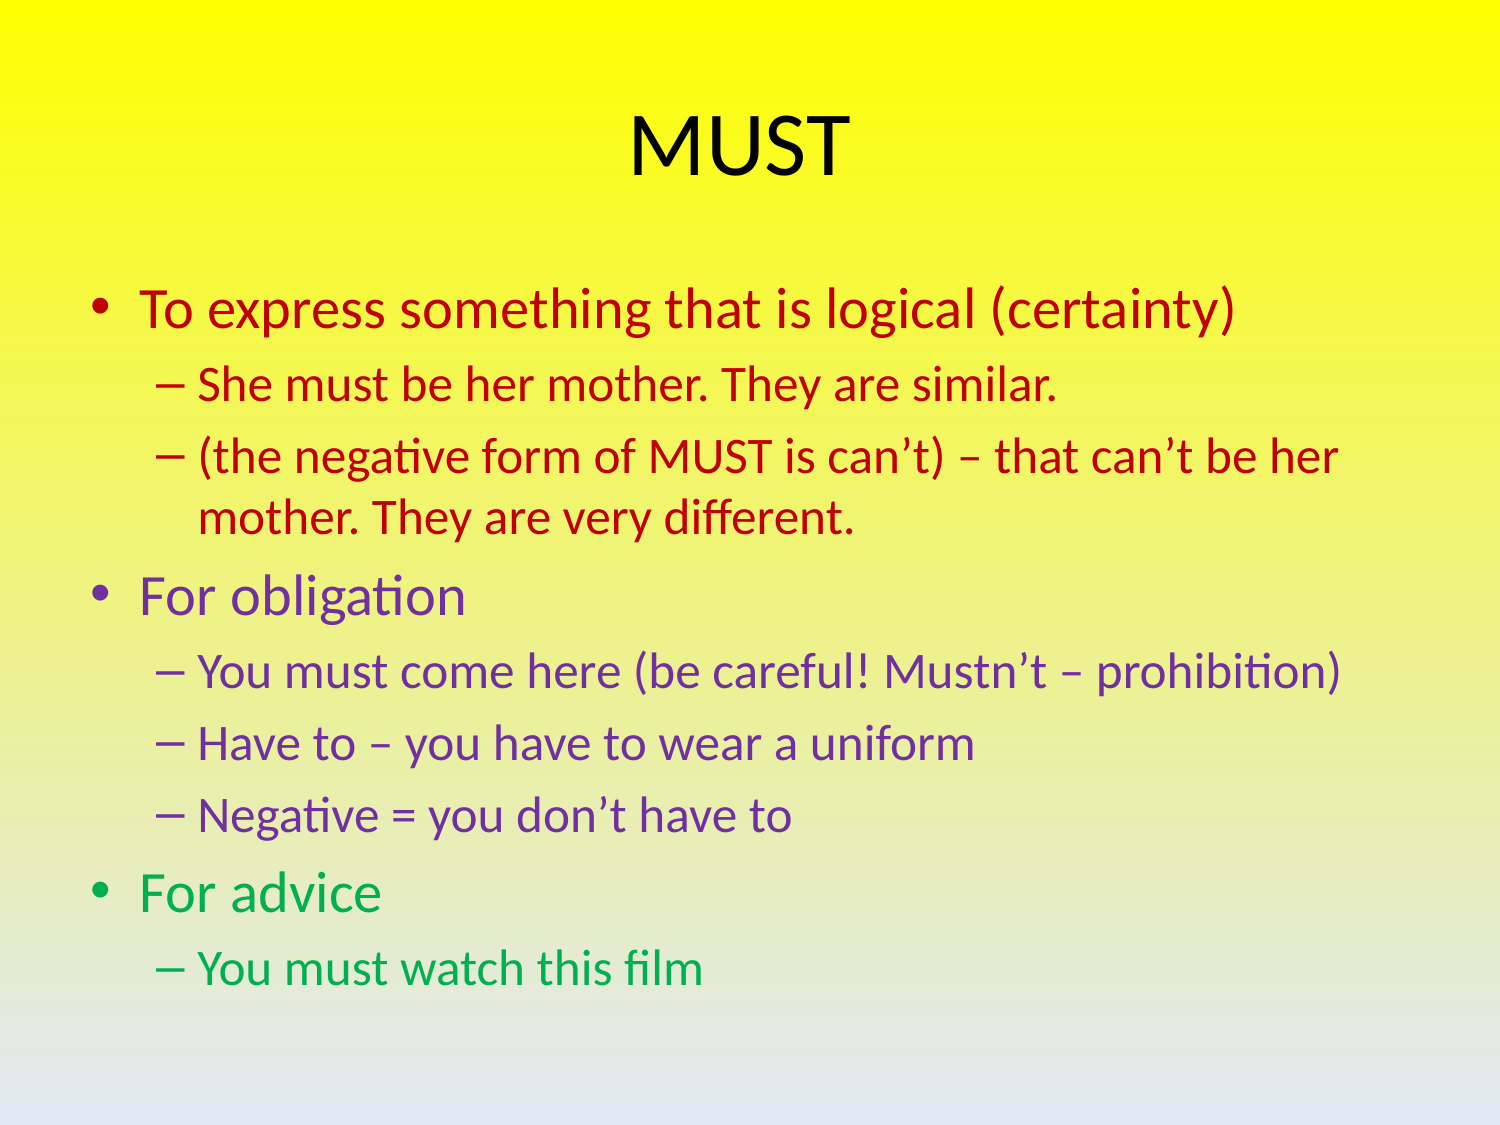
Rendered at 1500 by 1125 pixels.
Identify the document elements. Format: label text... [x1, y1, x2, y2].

list To express something that is logical (certainty) She must be her mother. They are similar. (the negative form of MUST is can’t) – that can’t be her mother. They are very different. For obligation You must come here (be careful! Mustn’t – prohibition) Have to – you have to wear a uniform Negative = you don’t have to For advice You must watch this film [75, 262, 1425, 1005]
title MUST [75, 45, 1425, 233]
